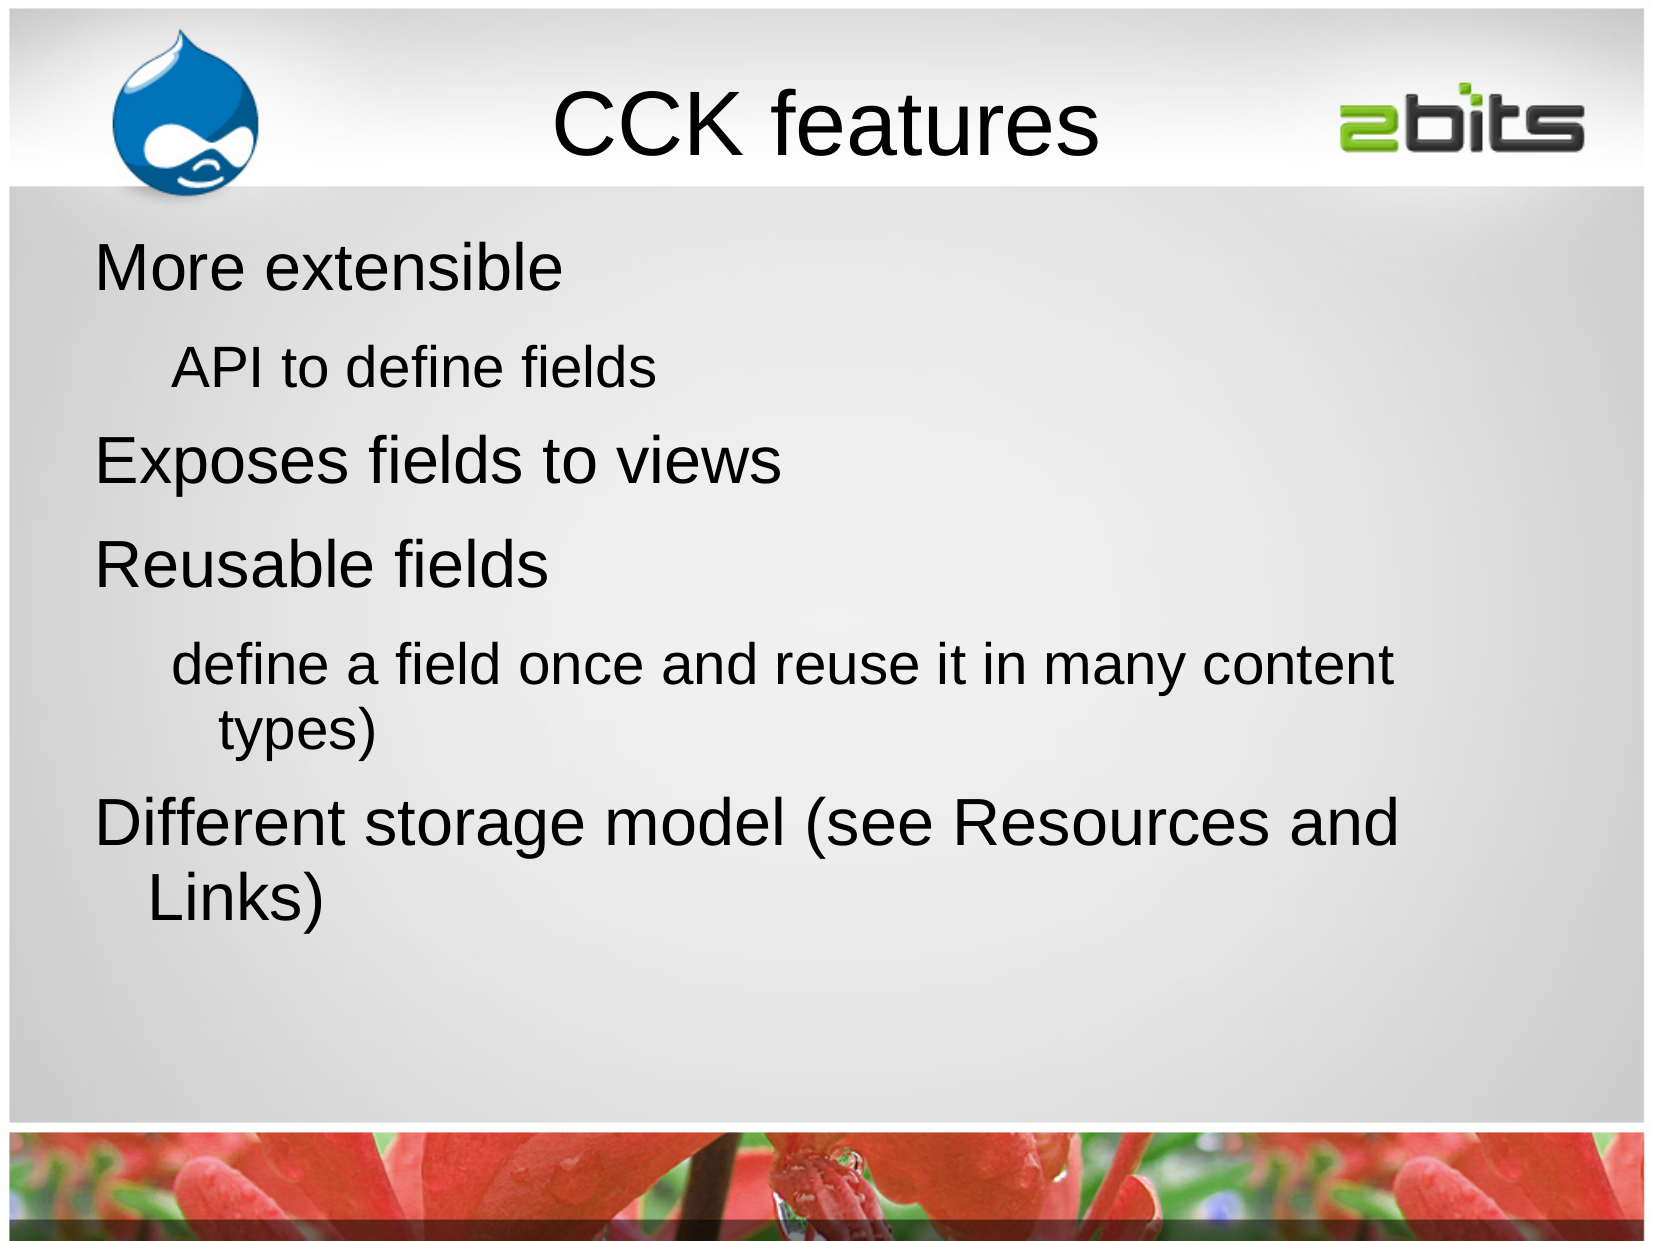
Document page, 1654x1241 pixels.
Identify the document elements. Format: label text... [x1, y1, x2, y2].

title CCK features [82, 27, 1571, 220]
list More extensible API to define fields Exposes fields to views Reusable fields define a field once and reuse it in many content types) Different storage model (see Resources and Links) [76, 230, 1565, 1123]
picture [0, 0, 1654, 1241]
